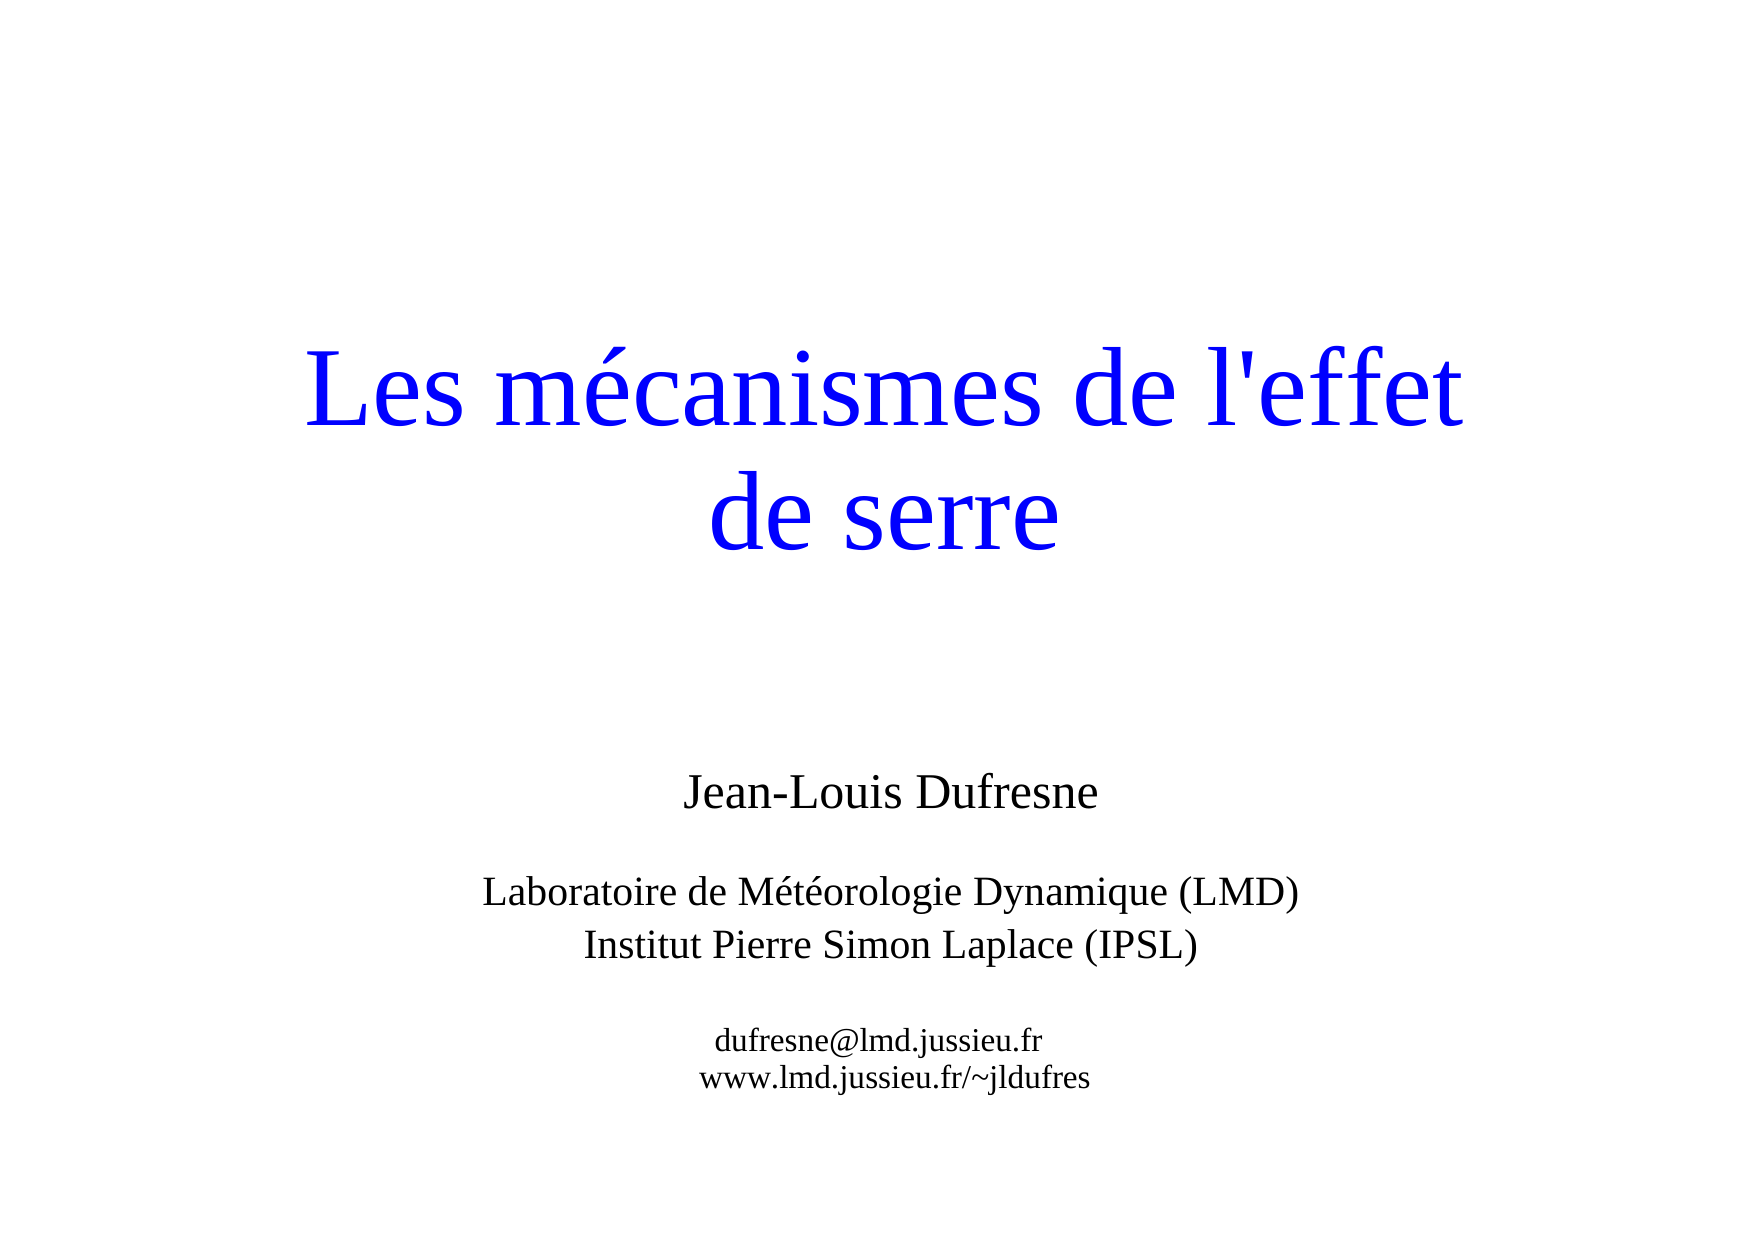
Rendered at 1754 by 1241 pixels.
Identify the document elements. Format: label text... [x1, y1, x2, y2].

text_box Jean-Louis Dufresne Laboratoire de Météorologie Dynamique (LMD)‏ Institut Pierre Simon Laplace (IPSL)‏ dufresne@lmd.jussieu.fr www.lmd.jussieu.fr/~jldufres [283, 759, 1499, 1104]
text_box Les mécanismes de l'effet de serre [255, 324, 1515, 574]
